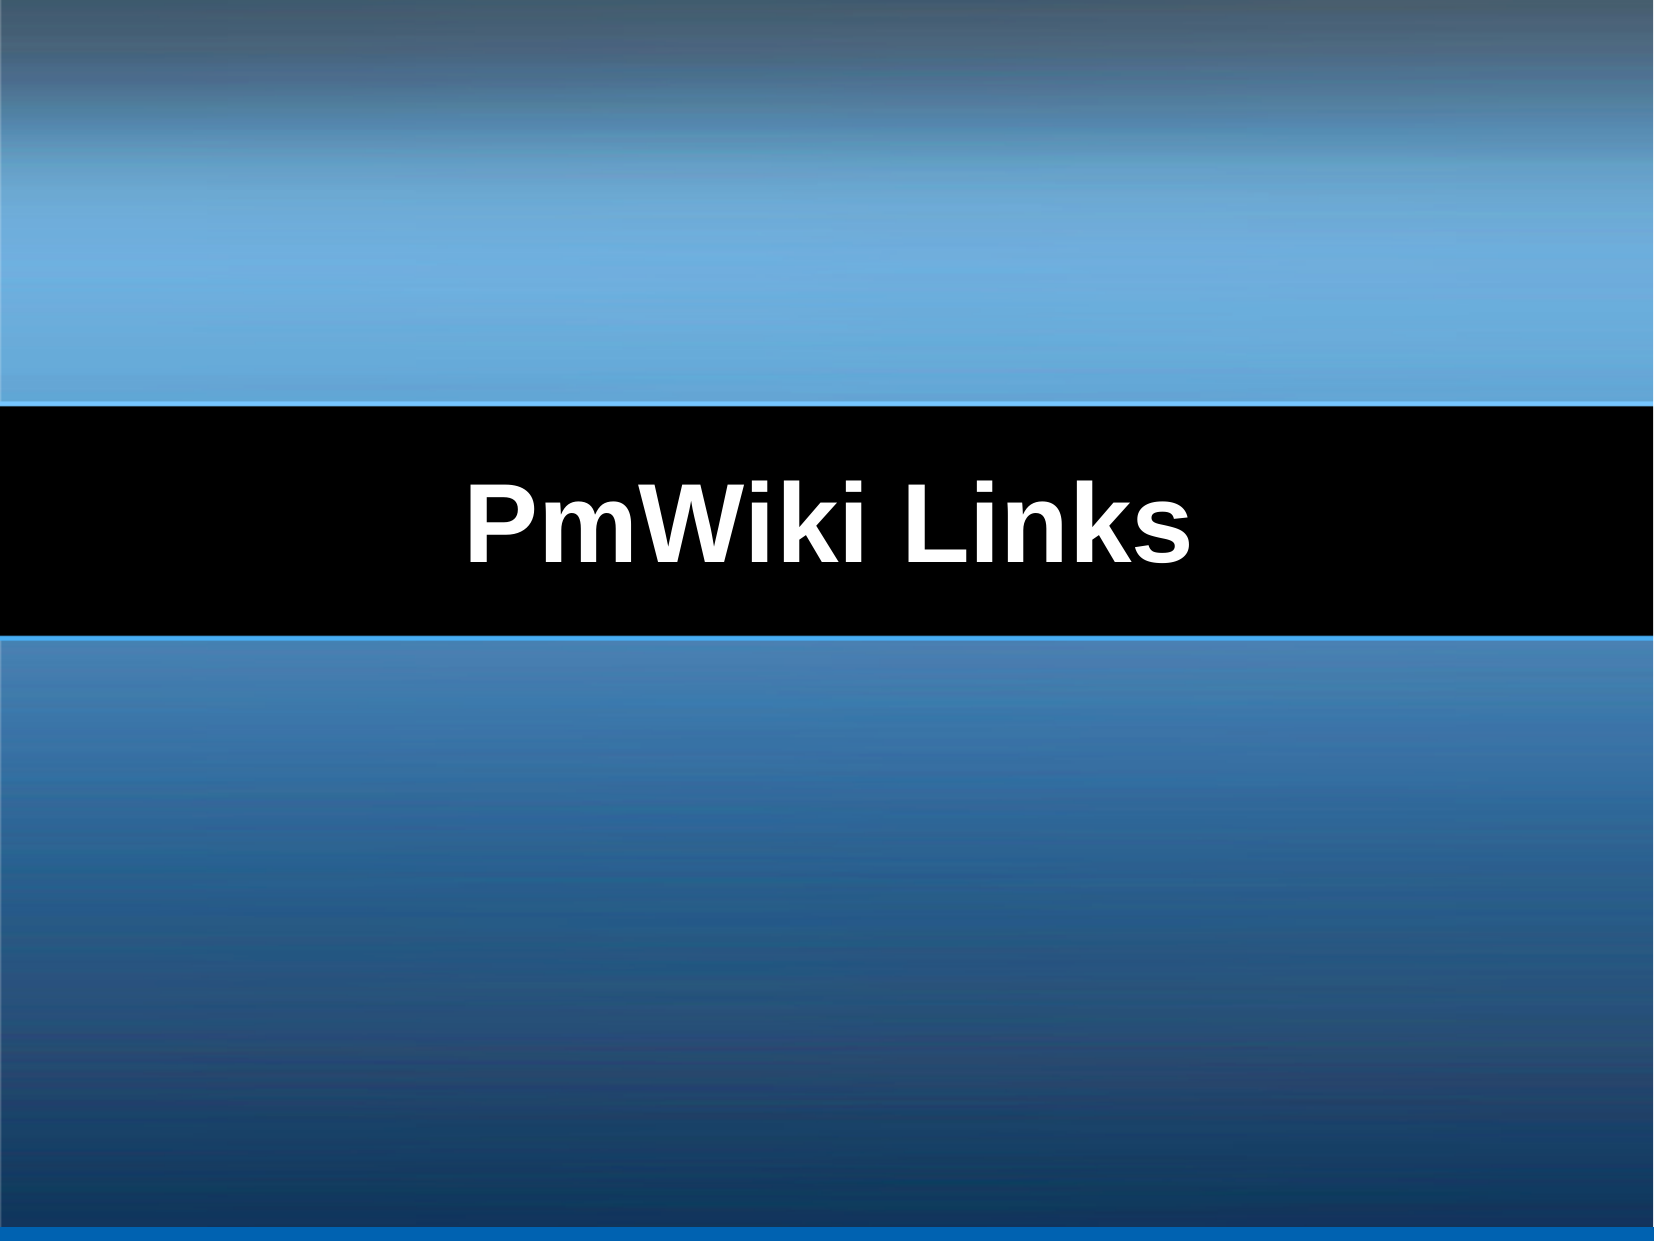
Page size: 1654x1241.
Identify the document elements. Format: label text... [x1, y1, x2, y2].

title PmWiki Links [123, 419, 1536, 627]
picture [0, 0, 1654, 1227]
